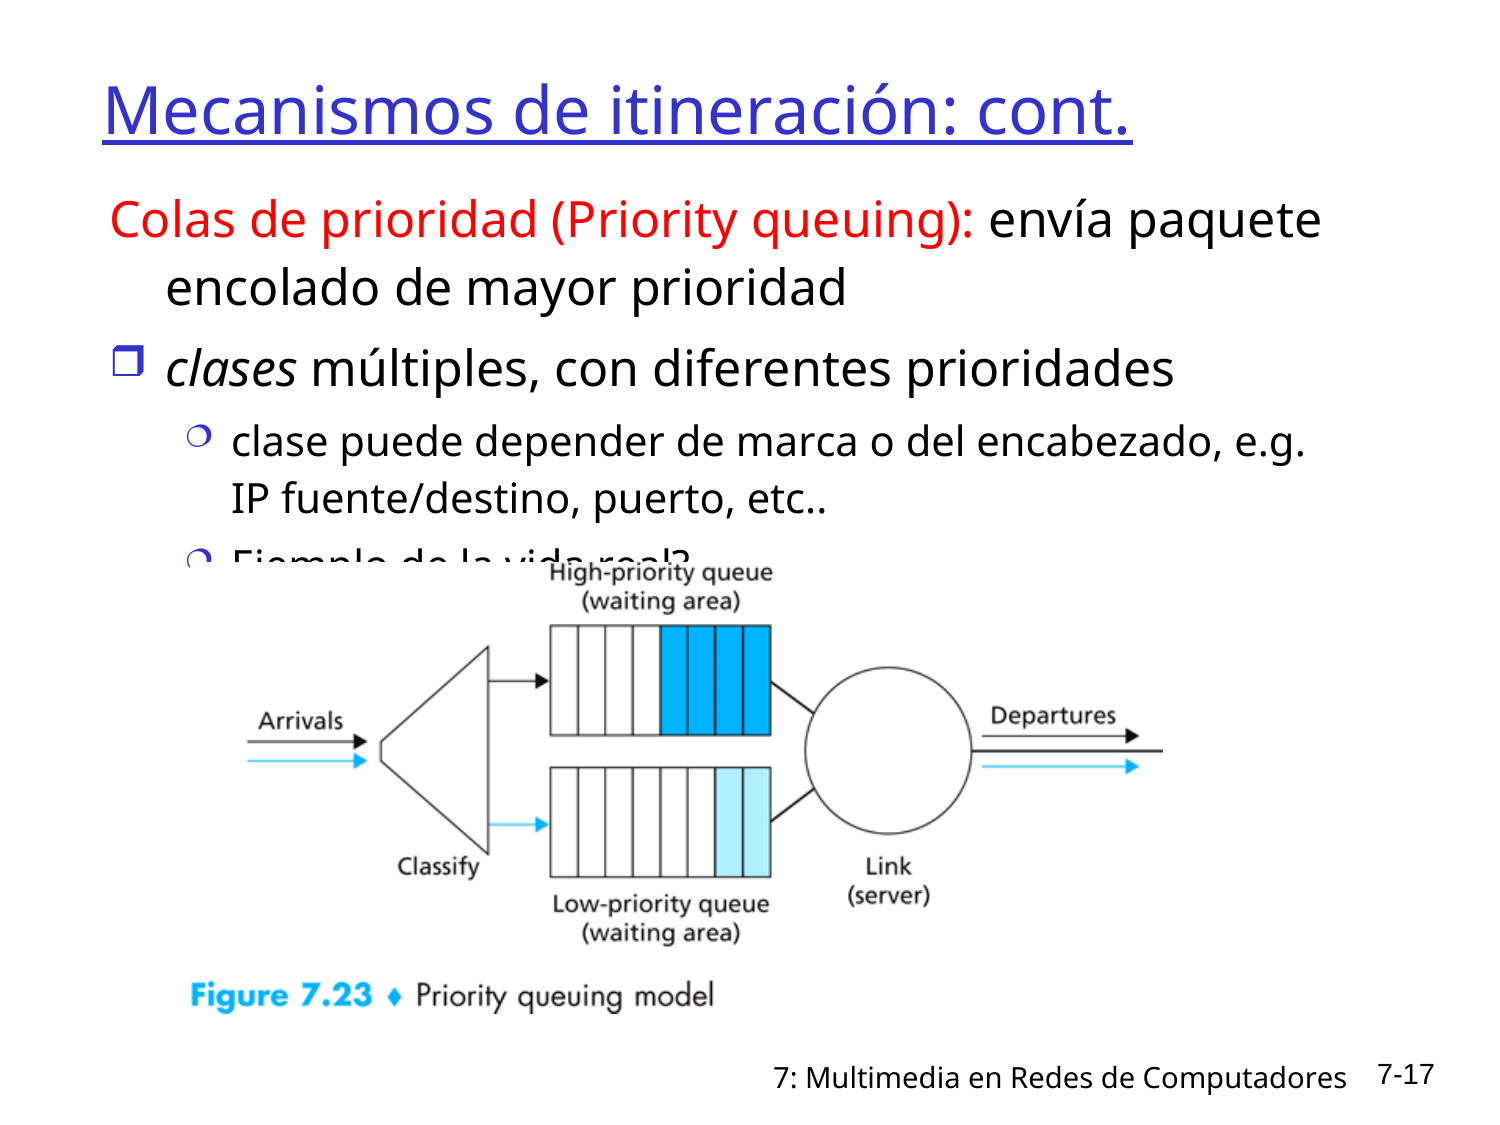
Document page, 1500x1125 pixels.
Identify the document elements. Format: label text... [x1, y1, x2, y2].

picture [222, 994, 229, 1001]
picture [190, 562, 1163, 1014]
list Colas de prioridad (Priority queuing): envía paquete encolado de mayor prioridad clases múltiples, con diferentes prioridades clase puede depender de marca o del encabezado, e.g. IP fuente/destino, puerto, etc.. Ejemplo de la vida real? [94, 175, 1370, 545]
title Mecanismos de itineración: cont. [87, 37, 1363, 181]
